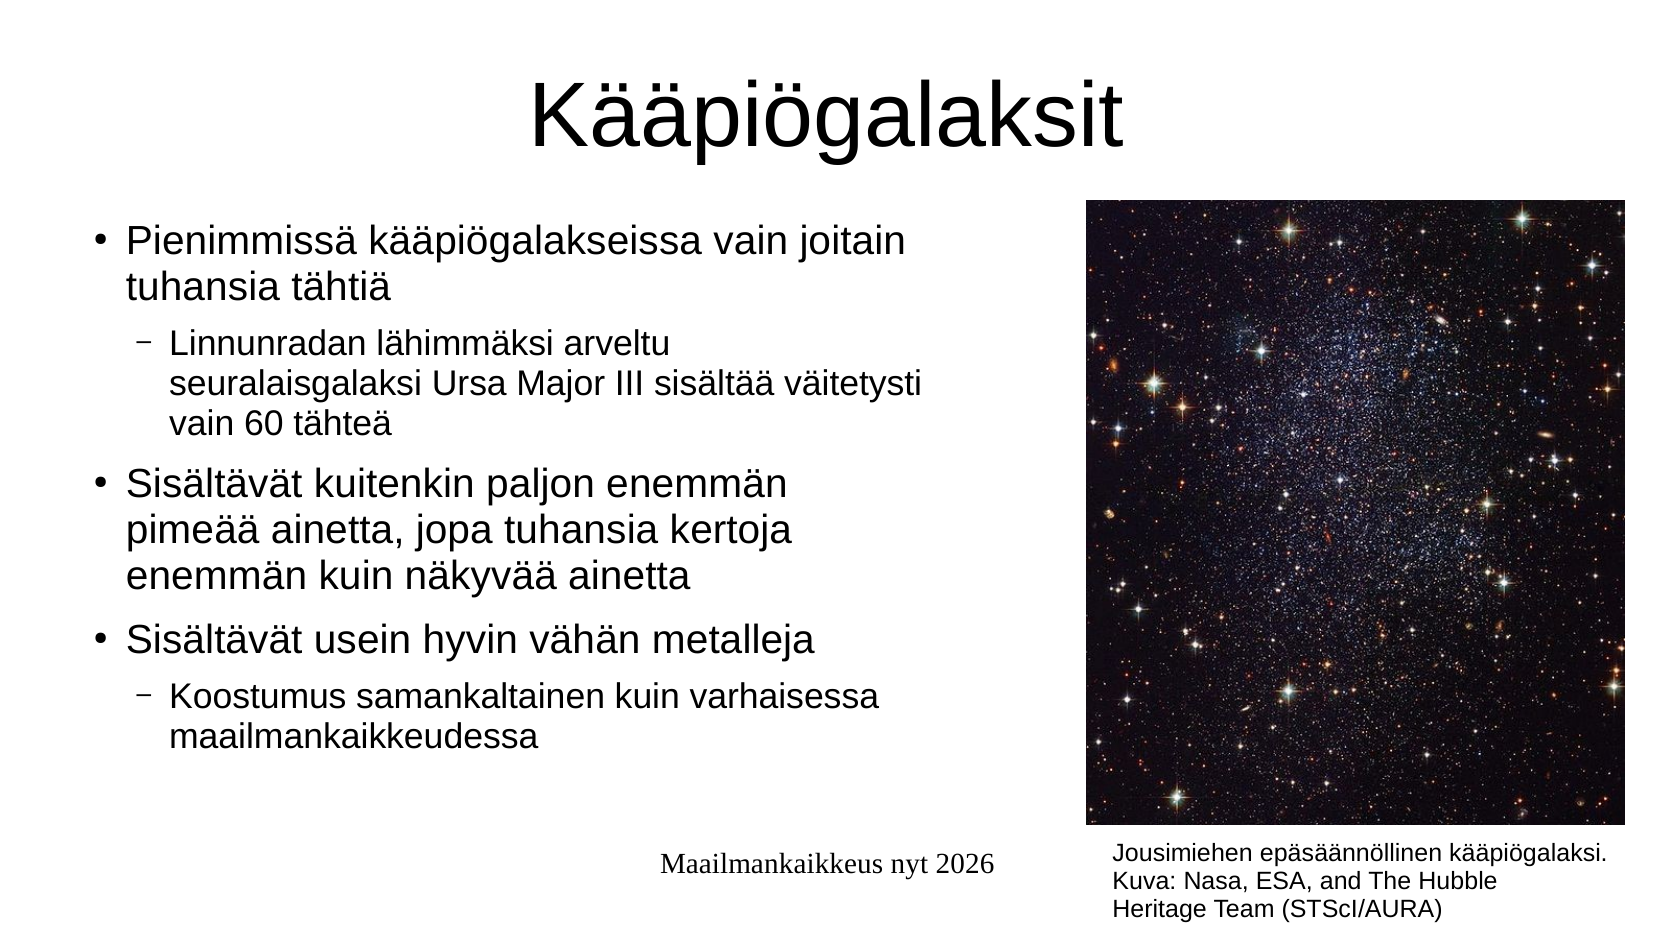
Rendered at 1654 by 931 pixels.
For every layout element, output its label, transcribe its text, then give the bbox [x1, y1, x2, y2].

picture [1086, 200, 1625, 825]
title Kääpiögalaksit [82, 37, 1571, 193]
list Pienimmissä kääpiögalakseissa vain joitain tuhansia tähtiä Linnunradan lähimmäksi arveltu seuralaisgalaksi Ursa Major III sisältää väitetysti vain 60 tähteä Sisältävät kuitenkin paljon enemmän pimeää ainetta, jopa tuhansia kertoja enemmän kuin näkyvää ainetta Sisältävät usein hyvin vähän metalleja Koostumus samankaltainen kuin varhaisessa maailmankaikkeudessa [82, 217, 934, 758]
text_box Jousimiehen epäsäännöllinen kääpiögalaksi. Kuva: Nasa, ESA, and The Hubble Heritage Team (STScI/AURA) [1097, 831, 1625, 931]
